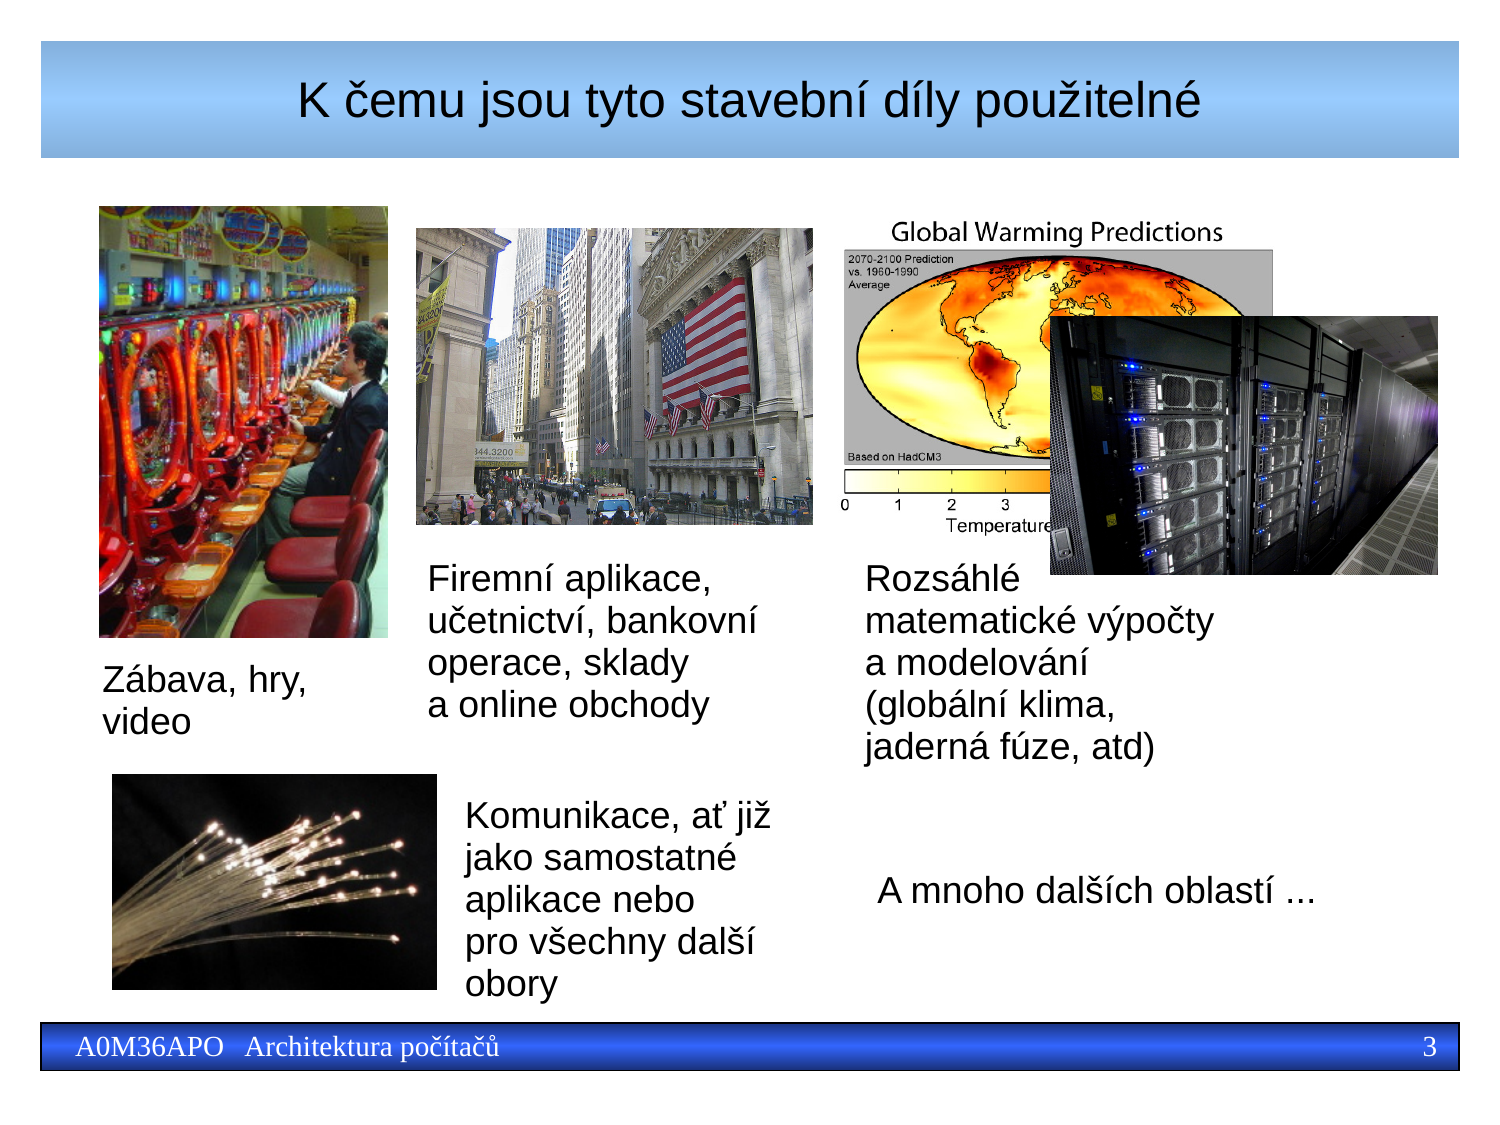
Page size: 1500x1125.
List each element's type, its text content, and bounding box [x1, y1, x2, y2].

title K čemu jsou tyto stavební díly použitelné [41, 41, 1459, 158]
text_box A mnoho dalších oblastí ... [862, 862, 1438, 1000]
picture [416, 228, 813, 526]
text_box Firemní aplikace, učetnictví, bankovní operace, sklady a online obchody [412, 549, 813, 738]
text_box Komunikace, ať již jako samostatné aplikace nebo pro všechny další obory [450, 787, 850, 1013]
picture [837, 214, 1438, 575]
picture [112, 774, 437, 990]
text_box Rozsáhlé matematické výpočty a modelování (globální klima, jaderná fúze, atd) [849, 549, 1250, 775]
picture [99, 206, 388, 638]
text_box Zábava, hry, video [87, 651, 388, 751]
